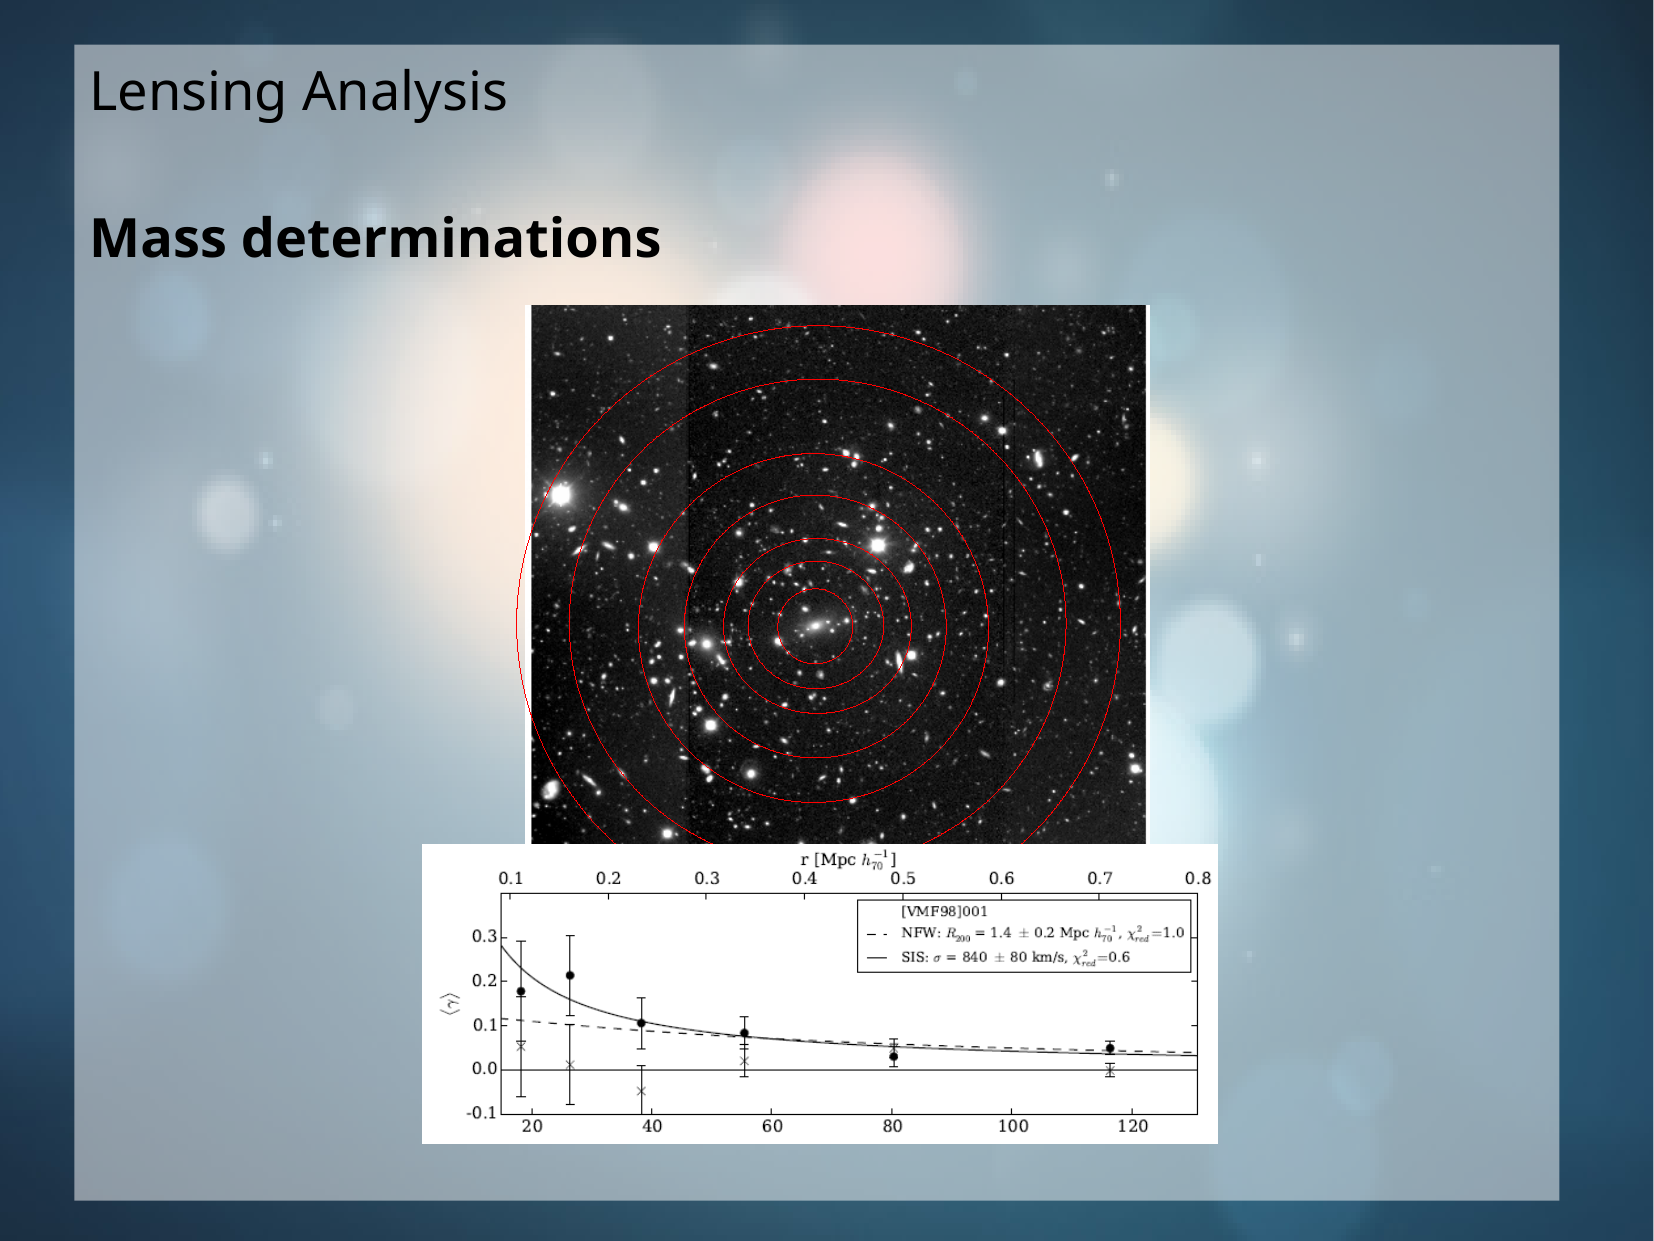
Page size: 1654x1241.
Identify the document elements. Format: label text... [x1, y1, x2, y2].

picture [0, 0, 1654, 1241]
text_box Lensing Analysis Mass determinations [74, 44, 1560, 1201]
